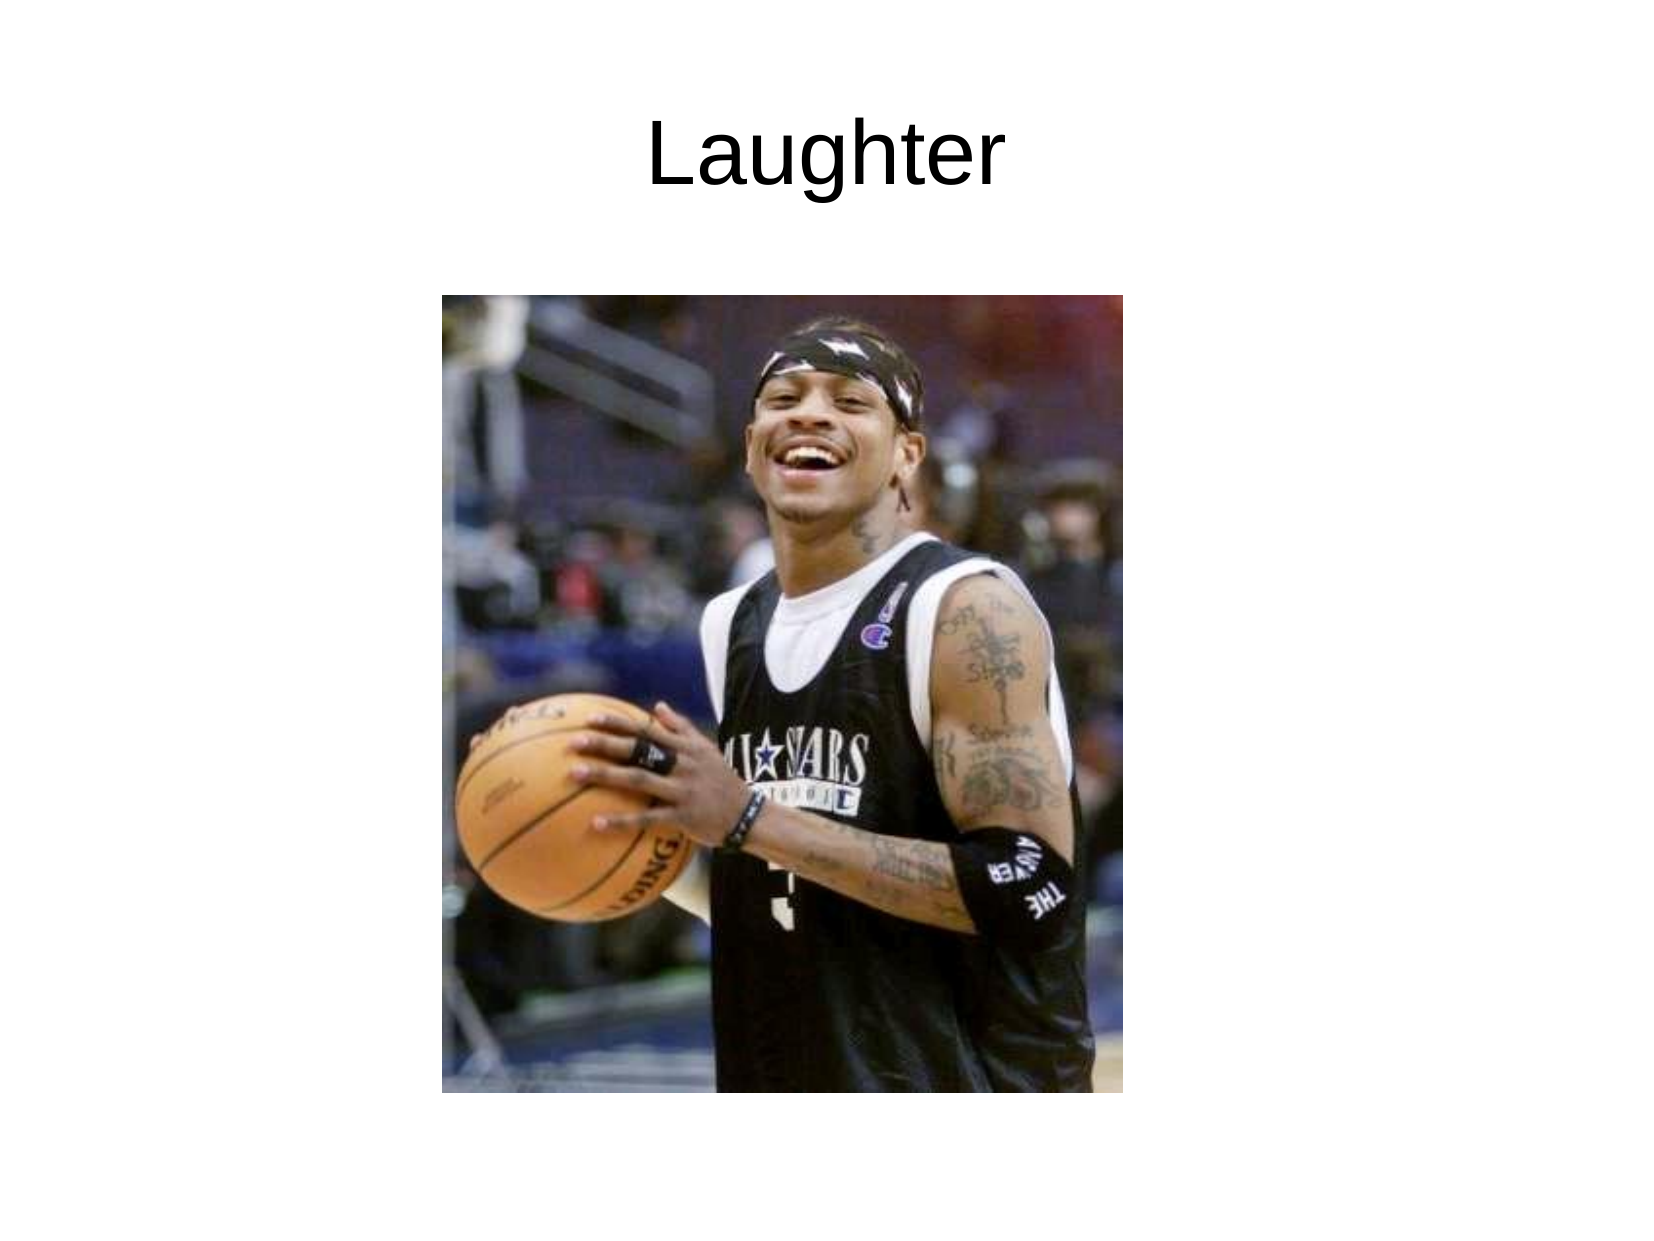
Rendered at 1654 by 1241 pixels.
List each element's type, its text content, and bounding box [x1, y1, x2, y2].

picture [442, 295, 1123, 1093]
title Laughter [82, 49, 1571, 257]
